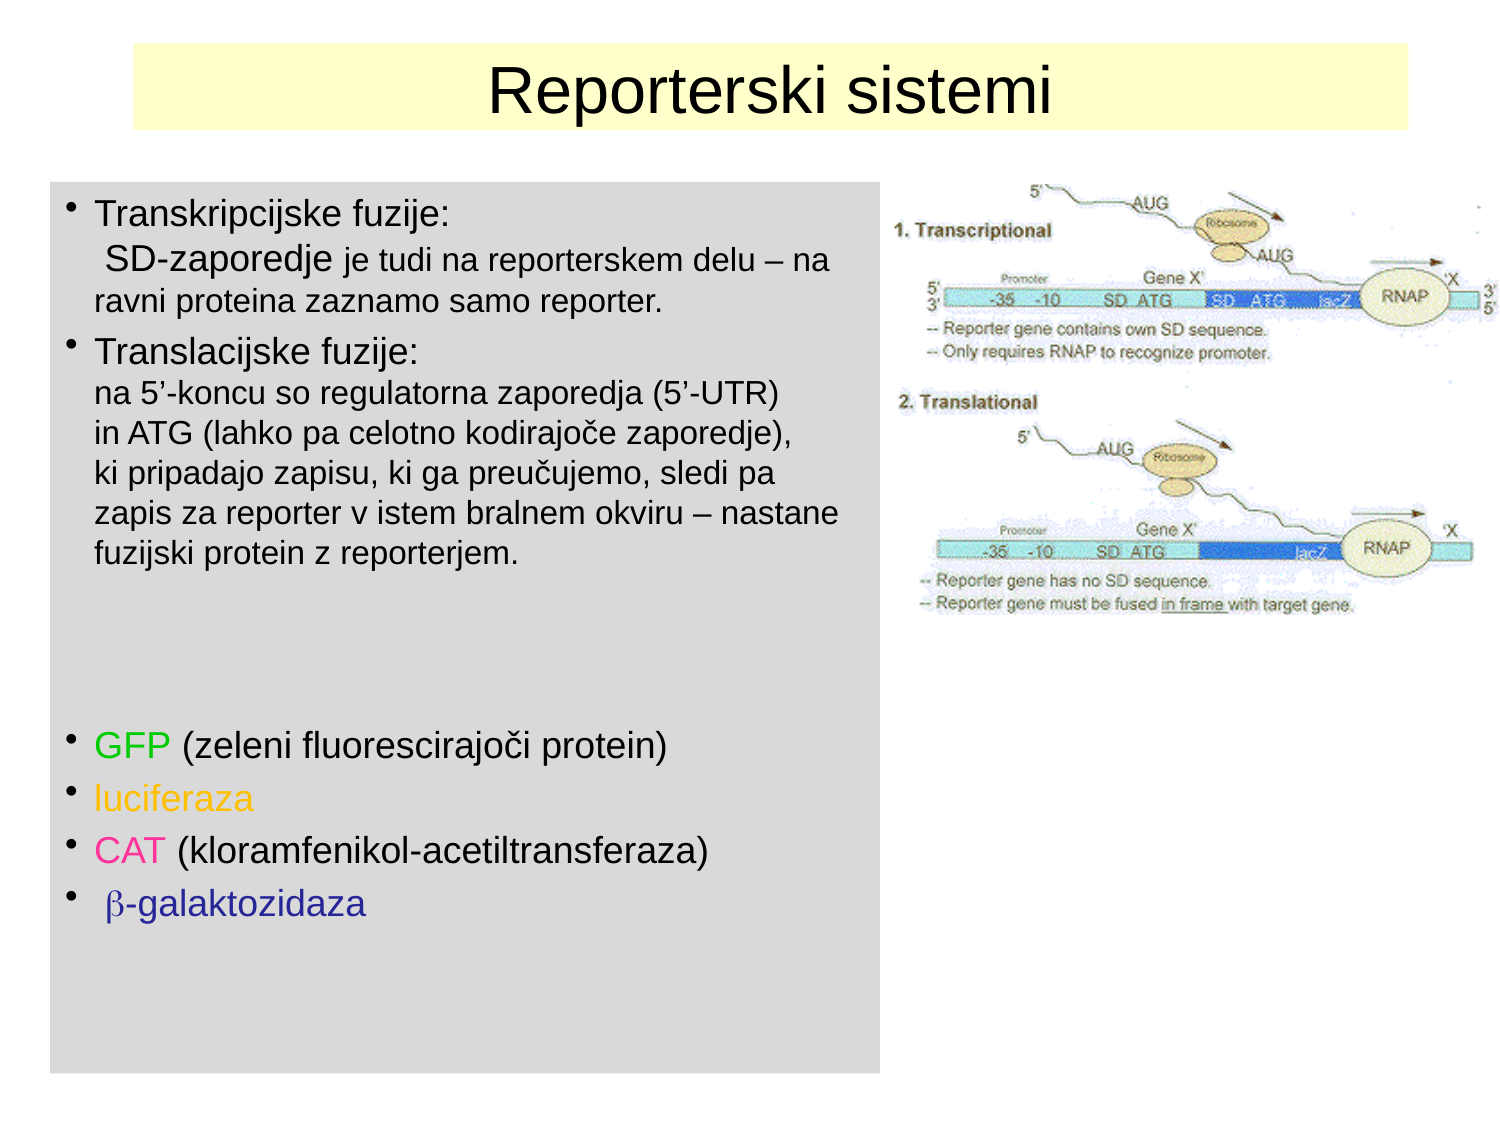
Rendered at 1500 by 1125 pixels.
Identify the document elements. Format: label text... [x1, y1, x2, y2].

title Reporterski sistemi [133, 43, 1409, 130]
picture [879, 184, 1500, 615]
list Transkripcijske fuzije: SD-zaporedje je tudi na reporterskem delu – na ravni proteina zaznamo samo reporter. Translacijske fuzije: na 5’-koncu so regulatorna zaporedja (5’-UTR) in ATG (lahko pa celotno kodirajoče zaporedje), ki pripadajo zapisu, ki ga preučujemo, sledi pa zapis za reporter v istem bralnem okviru – nastane fuzijski protein z reporterjem. GFP (zeleni fluorescirajoči protein) luciferaza CAT (kloramfenikol-acetiltransferaza) b-galaktozidaza [50, 181, 880, 1074]
